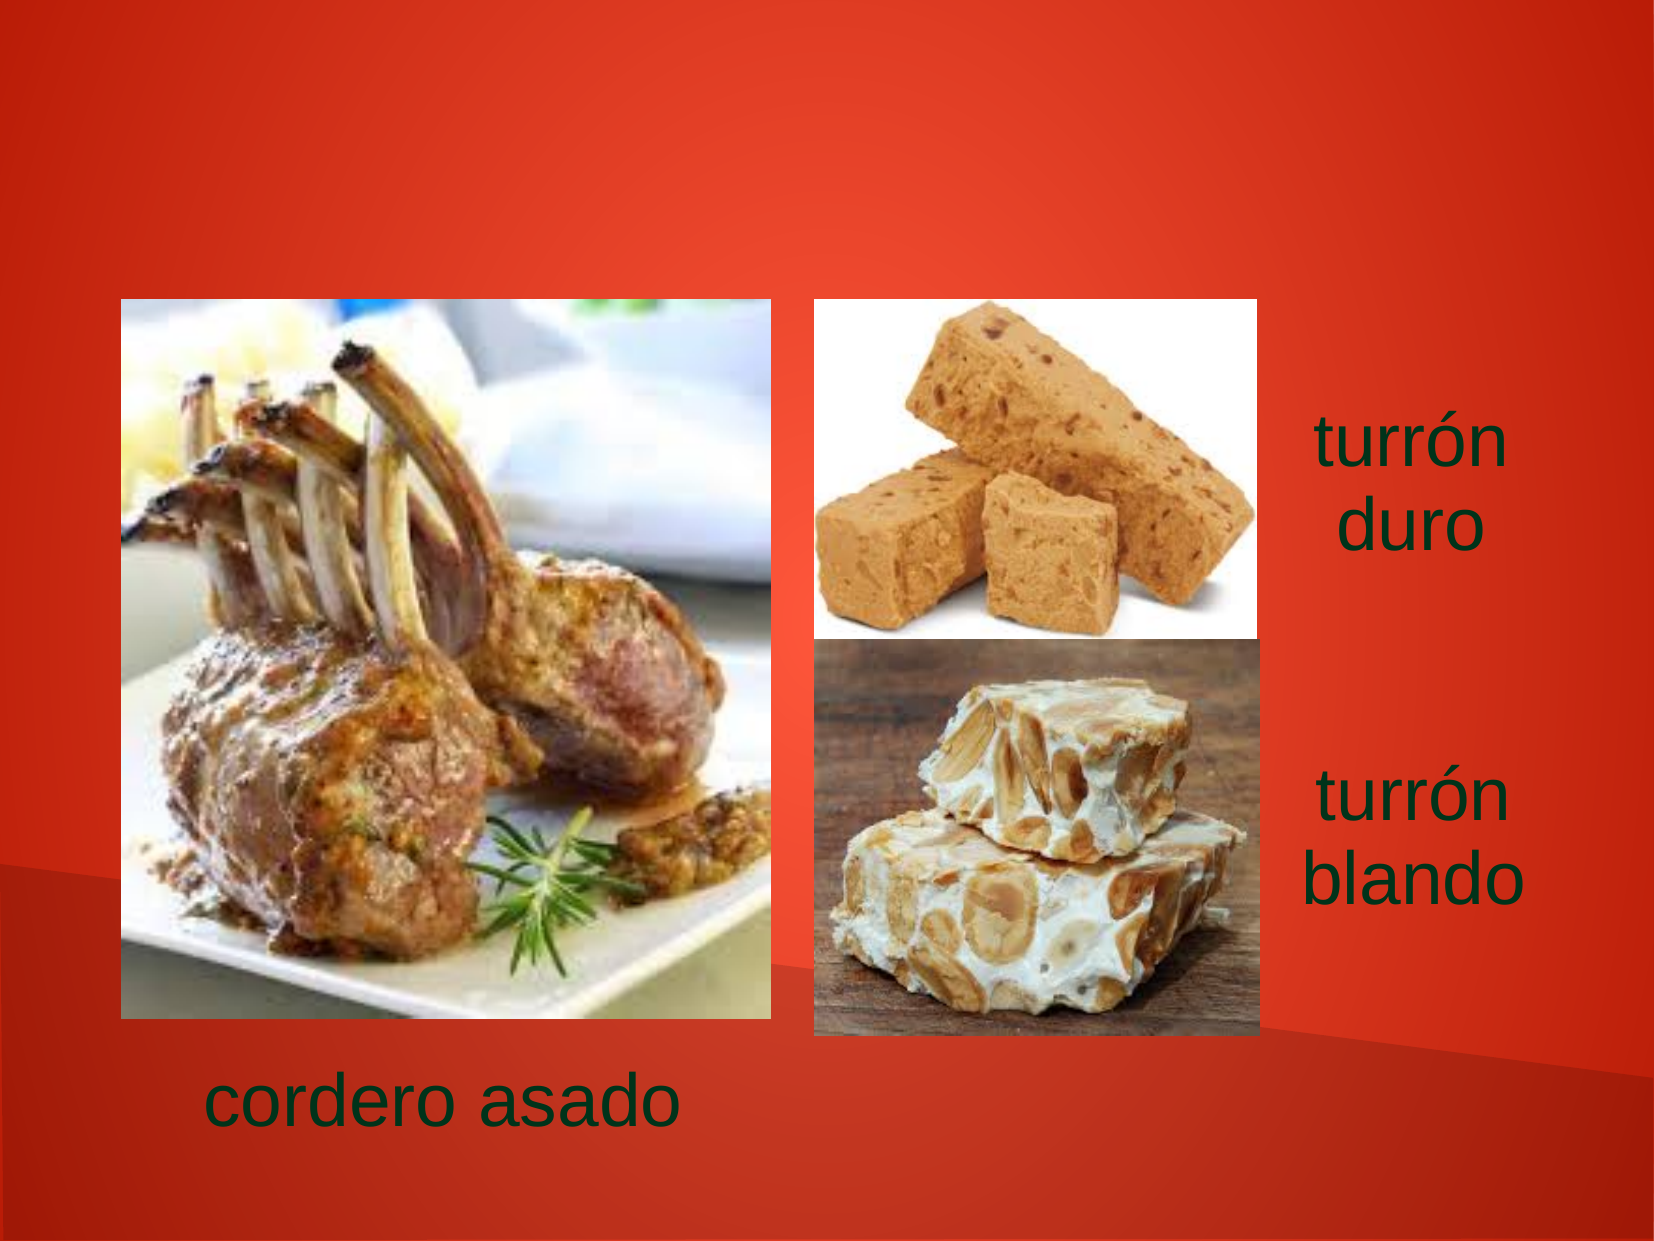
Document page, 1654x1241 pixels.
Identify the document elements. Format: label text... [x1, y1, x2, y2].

text_box cordero asado [118, 1051, 768, 1150]
text_box turrón blando [1275, 661, 1552, 1097]
text_box turrón duro [1275, 307, 1548, 574]
picture [121, 299, 771, 1019]
picture [814, 299, 1260, 1036]
